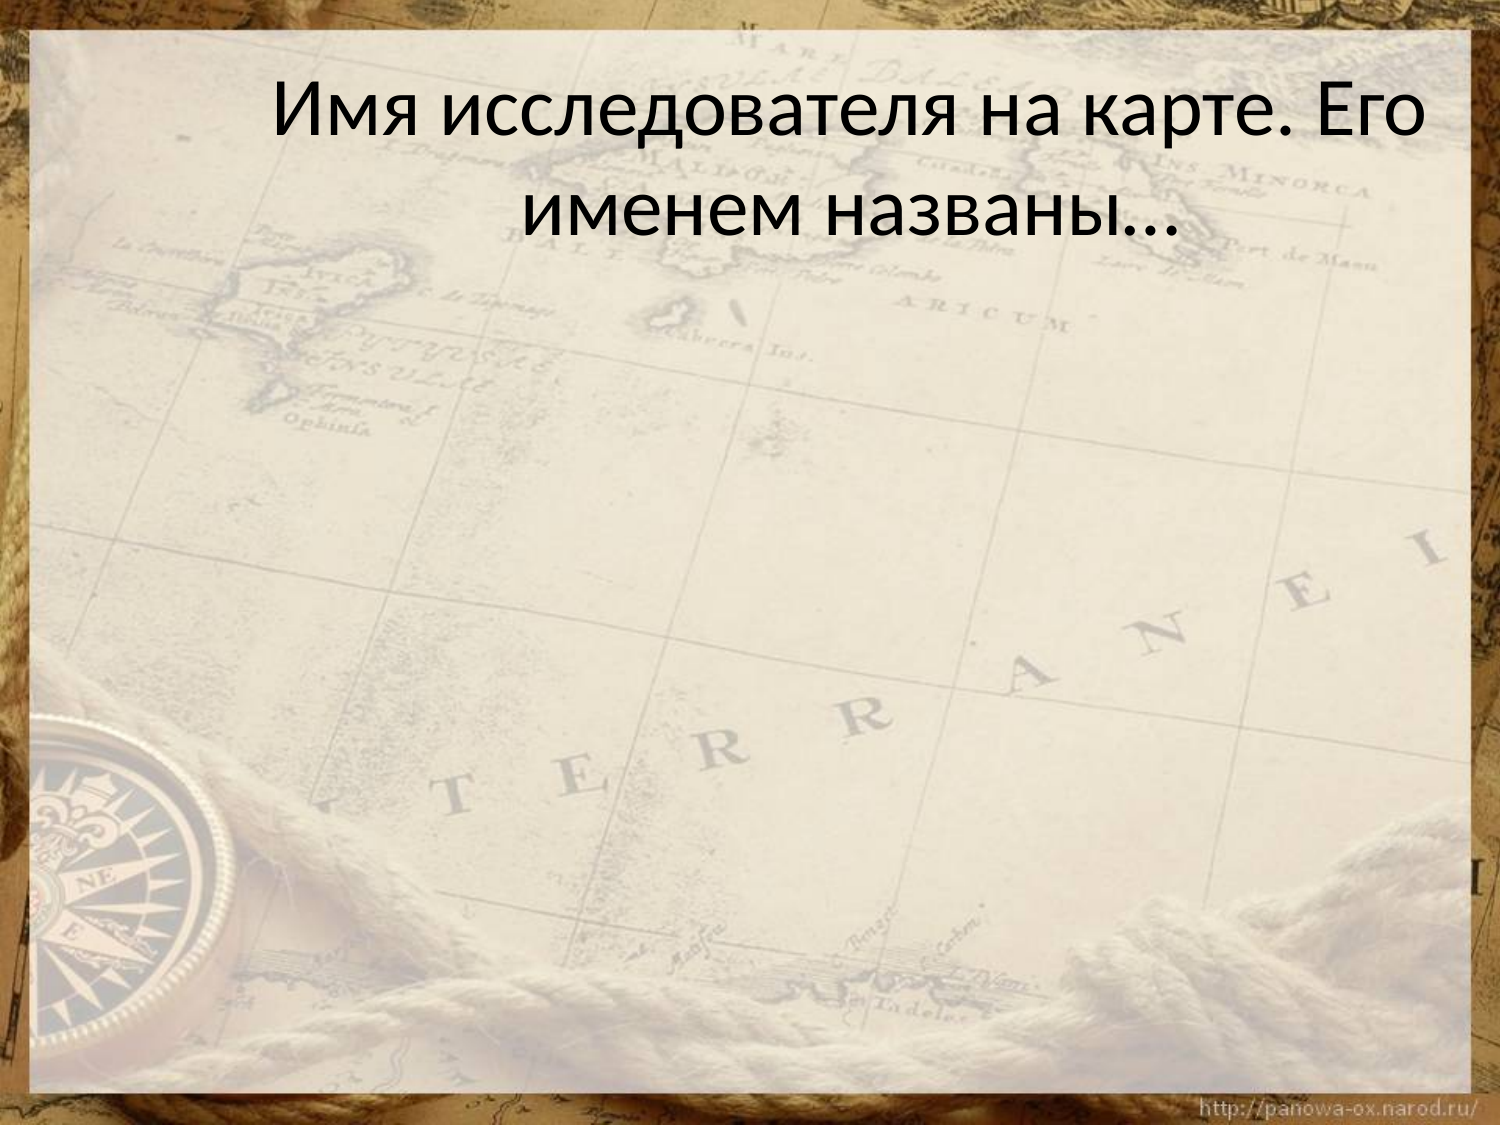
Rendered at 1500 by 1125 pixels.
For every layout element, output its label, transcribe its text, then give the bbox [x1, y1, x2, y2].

title Имя исследователя на карте. Его именем названы… [230, 45, 1471, 233]
